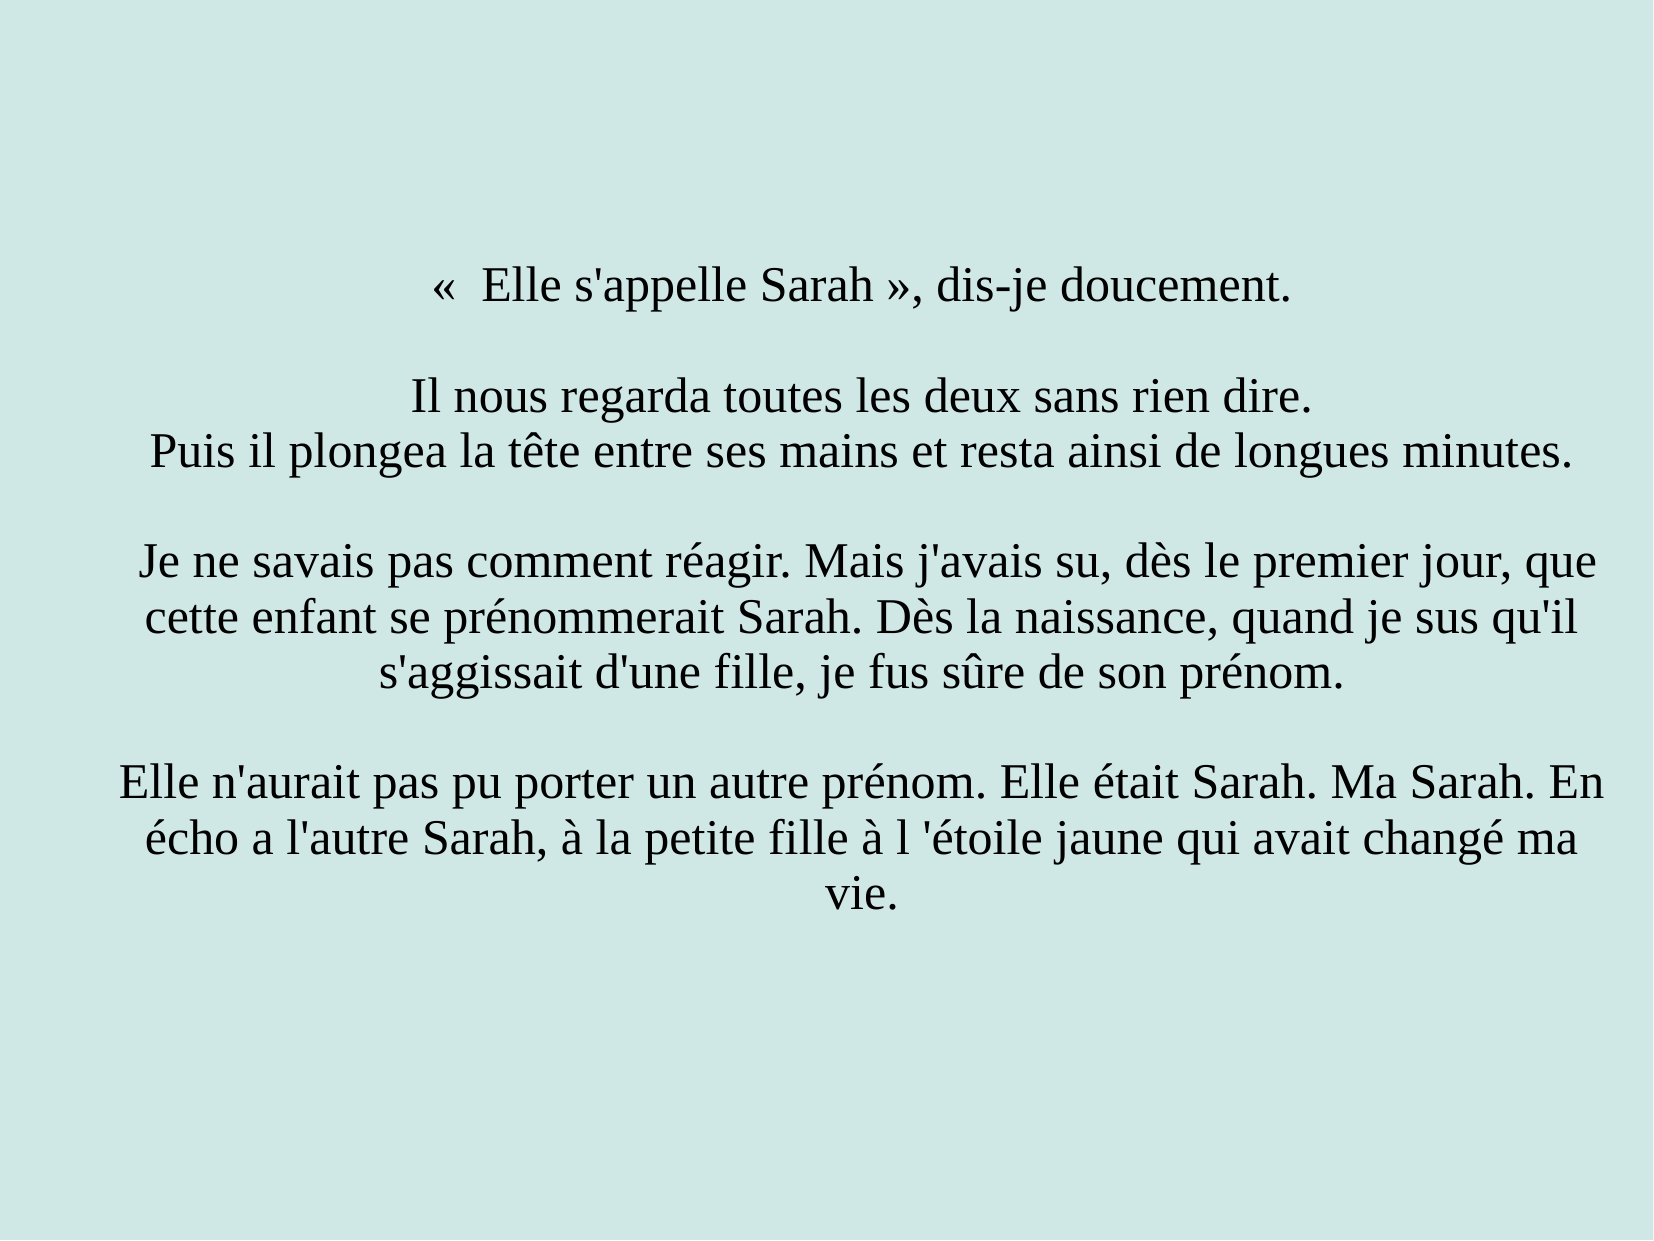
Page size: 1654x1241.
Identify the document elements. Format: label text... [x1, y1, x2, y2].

subtitle « Elle s'appelle Sarah », dis-je doucement. Il nous regarda toutes les deux sans rien dire. Puis il plongea la tête entre ses mains et resta ainsi de longues minutes. Je ne savais pas comment réagir. Mais j'avais su, dès le premier jour, que cette enfant se prénommerait Sarah. Dès la naissance, quand je sus qu'il s'aggissait d'une fille, je fus sûre de son prénom. Elle n'aurait pas pu porter un autre prénom. Elle était Sarah. Ma Sarah. En écho a l'autre Sarah, à la petite fille à l 'étoile jaune qui avait changé ma vie. [118, 59, 1607, 1119]
